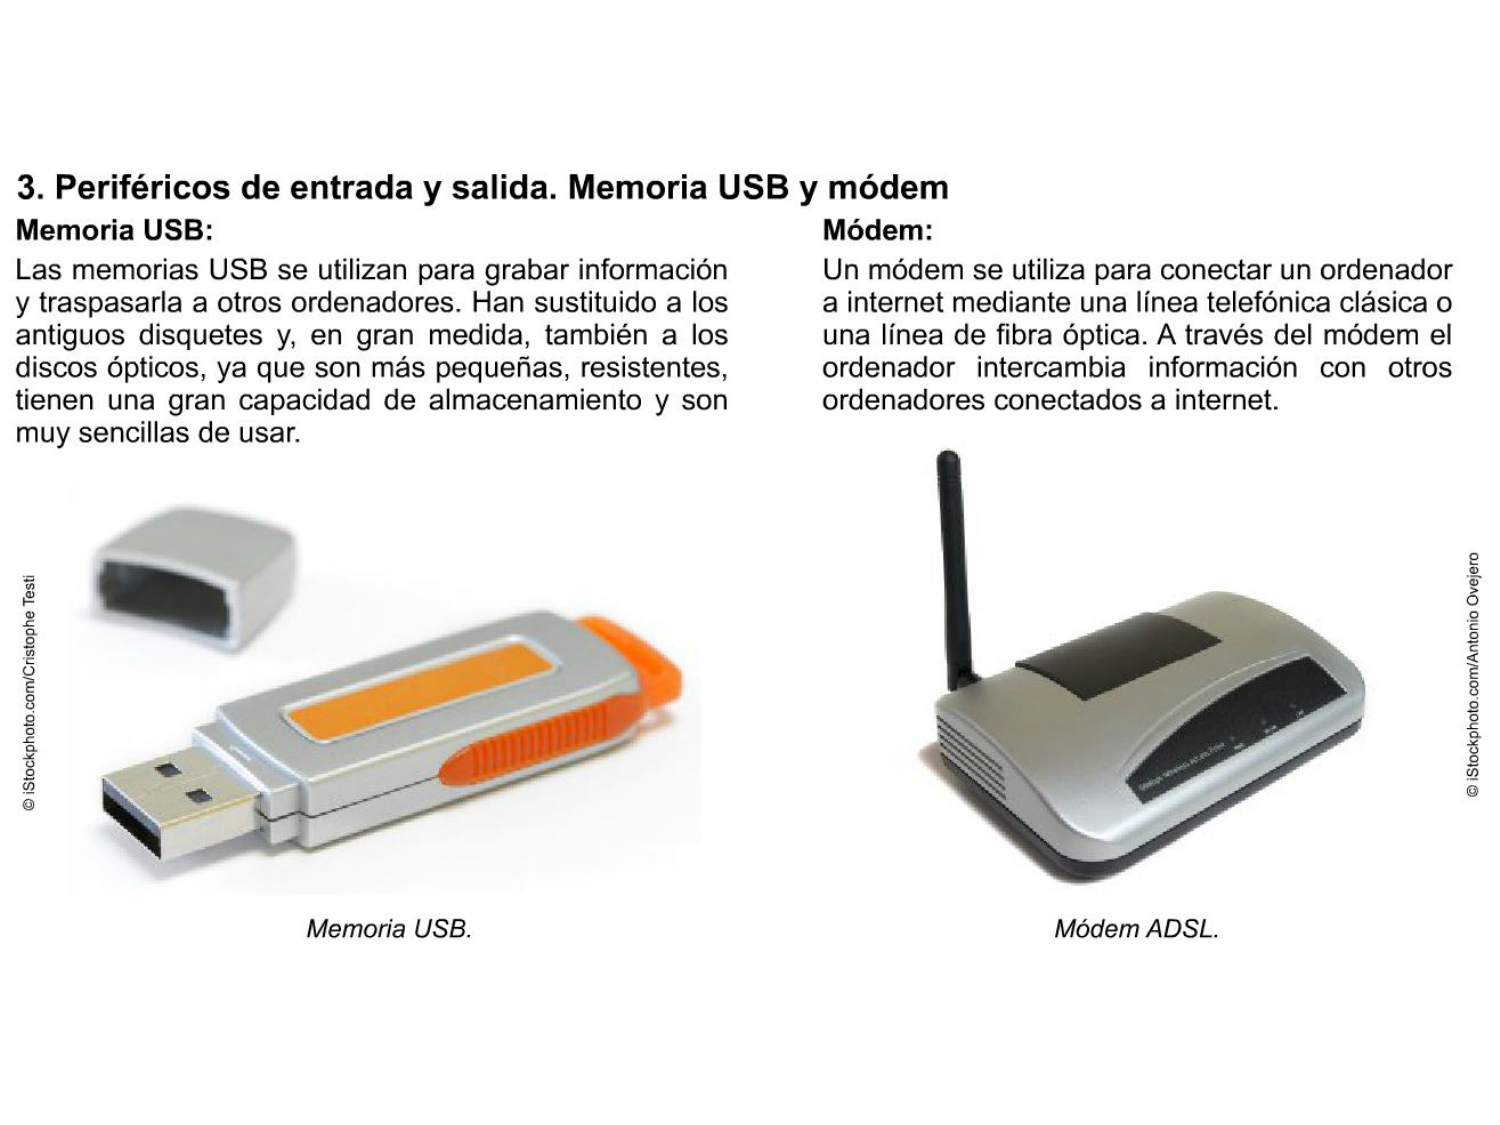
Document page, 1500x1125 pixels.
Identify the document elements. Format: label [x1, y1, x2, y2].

picture [0, 164, 1500, 960]
